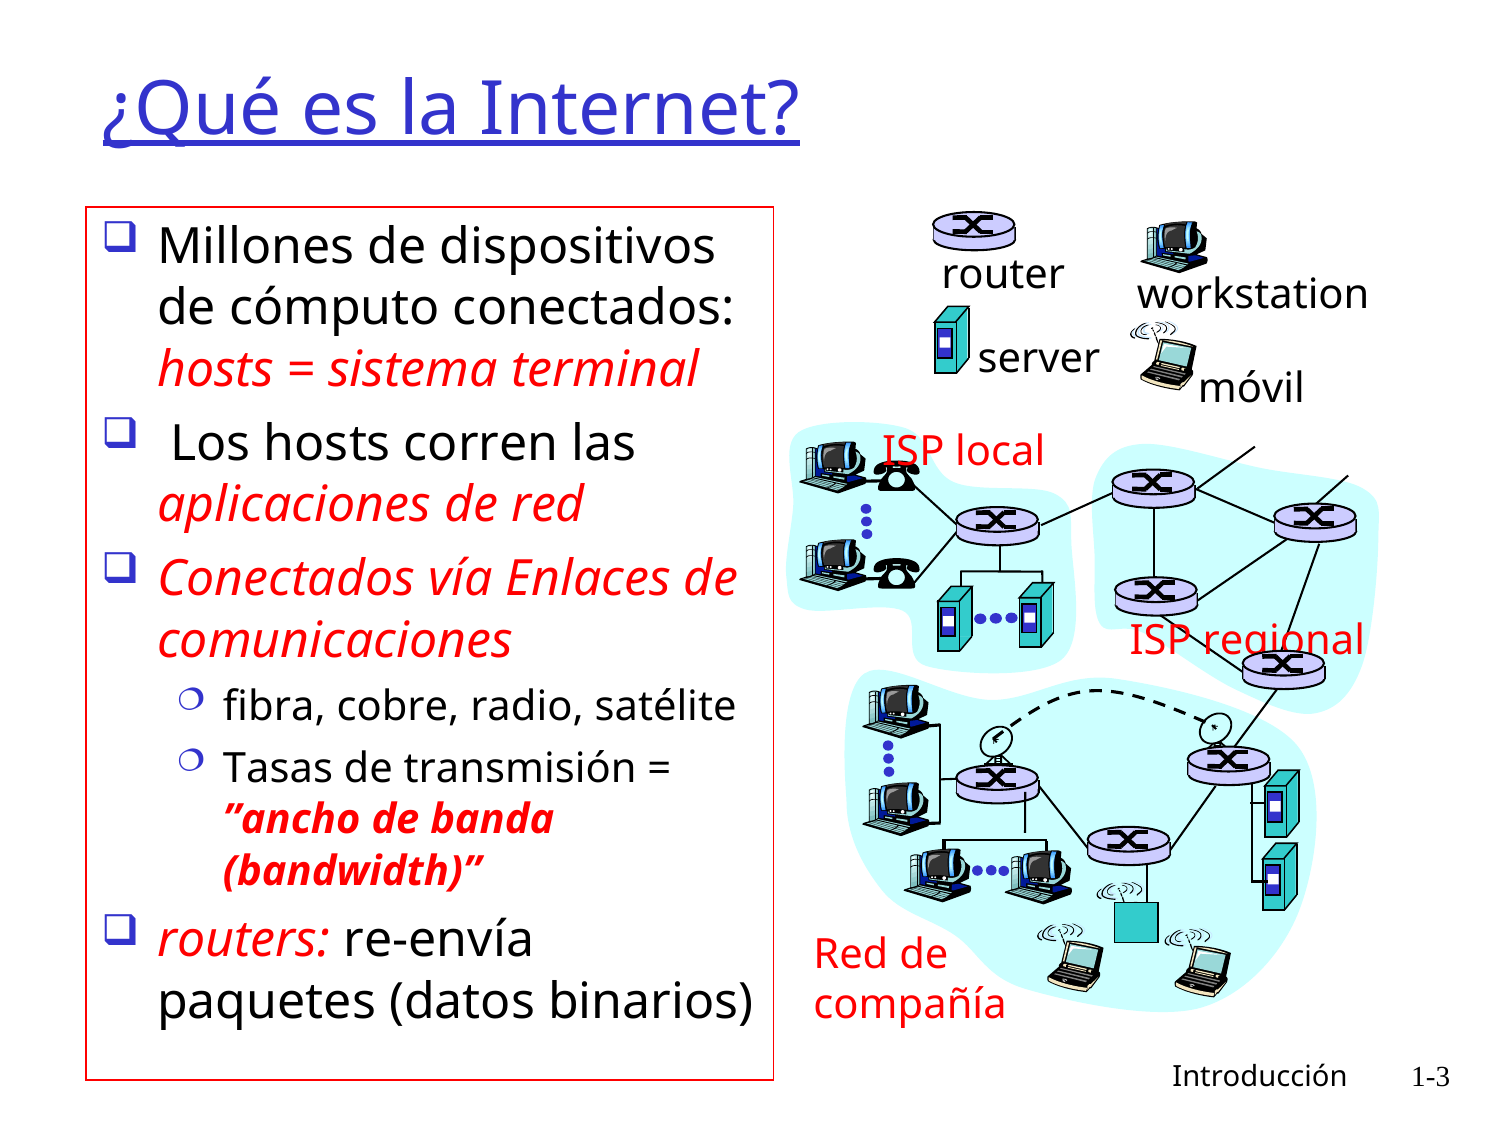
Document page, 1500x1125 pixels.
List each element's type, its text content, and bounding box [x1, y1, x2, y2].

text_box [934, 306, 969, 374]
picture [979, 725, 1014, 766]
text_box workstation [1122, 259, 1385, 326]
picture [1164, 927, 1231, 998]
text_box [1203, 650, 1360, 714]
text_box ISP local [867, 416, 1061, 482]
picture [1198, 712, 1233, 750]
picture [903, 848, 973, 903]
text_box [933, 212, 1015, 238]
text_box [844, 669, 1317, 1013]
picture [873, 558, 920, 589]
picture [862, 781, 931, 837]
text_box Red de compañía [798, 919, 1022, 1036]
picture [873, 482, 917, 491]
picture [1148, 880, 1159, 902]
picture [799, 538, 868, 592]
picture [1037, 880, 1146, 993]
text_box router [926, 238, 1081, 305]
picture [1140, 220, 1209, 259]
picture [862, 684, 931, 739]
text_box ISP regional [1114, 605, 1381, 671]
text_box [1091, 443, 1379, 630]
text_box server [962, 322, 1116, 389]
picture [913, 482, 920, 488]
text_box móvil [1183, 353, 1320, 419]
picture [1004, 849, 1073, 905]
text_box Introducción [887, 1050, 1362, 1125]
picture [799, 441, 868, 494]
text_box [785, 422, 1077, 674]
list Millones de dispositivos de cómputo conectados: hosts = sistema terminal Los hosts corren las aplicaciones de red Conectados vía Enlaces de comunicaciones fibra, cobre, radio, satélite Tasas de transmisión = ”ancho de banda (bandwidth)” routers: re-envía paquetes (datos binarios) [86, 207, 774, 1081]
picture [1129, 326, 1197, 391]
title ¿Qué es la Internet? [87, 16, 1463, 196]
text_box 1-<number> [1362, 1050, 1466, 1125]
